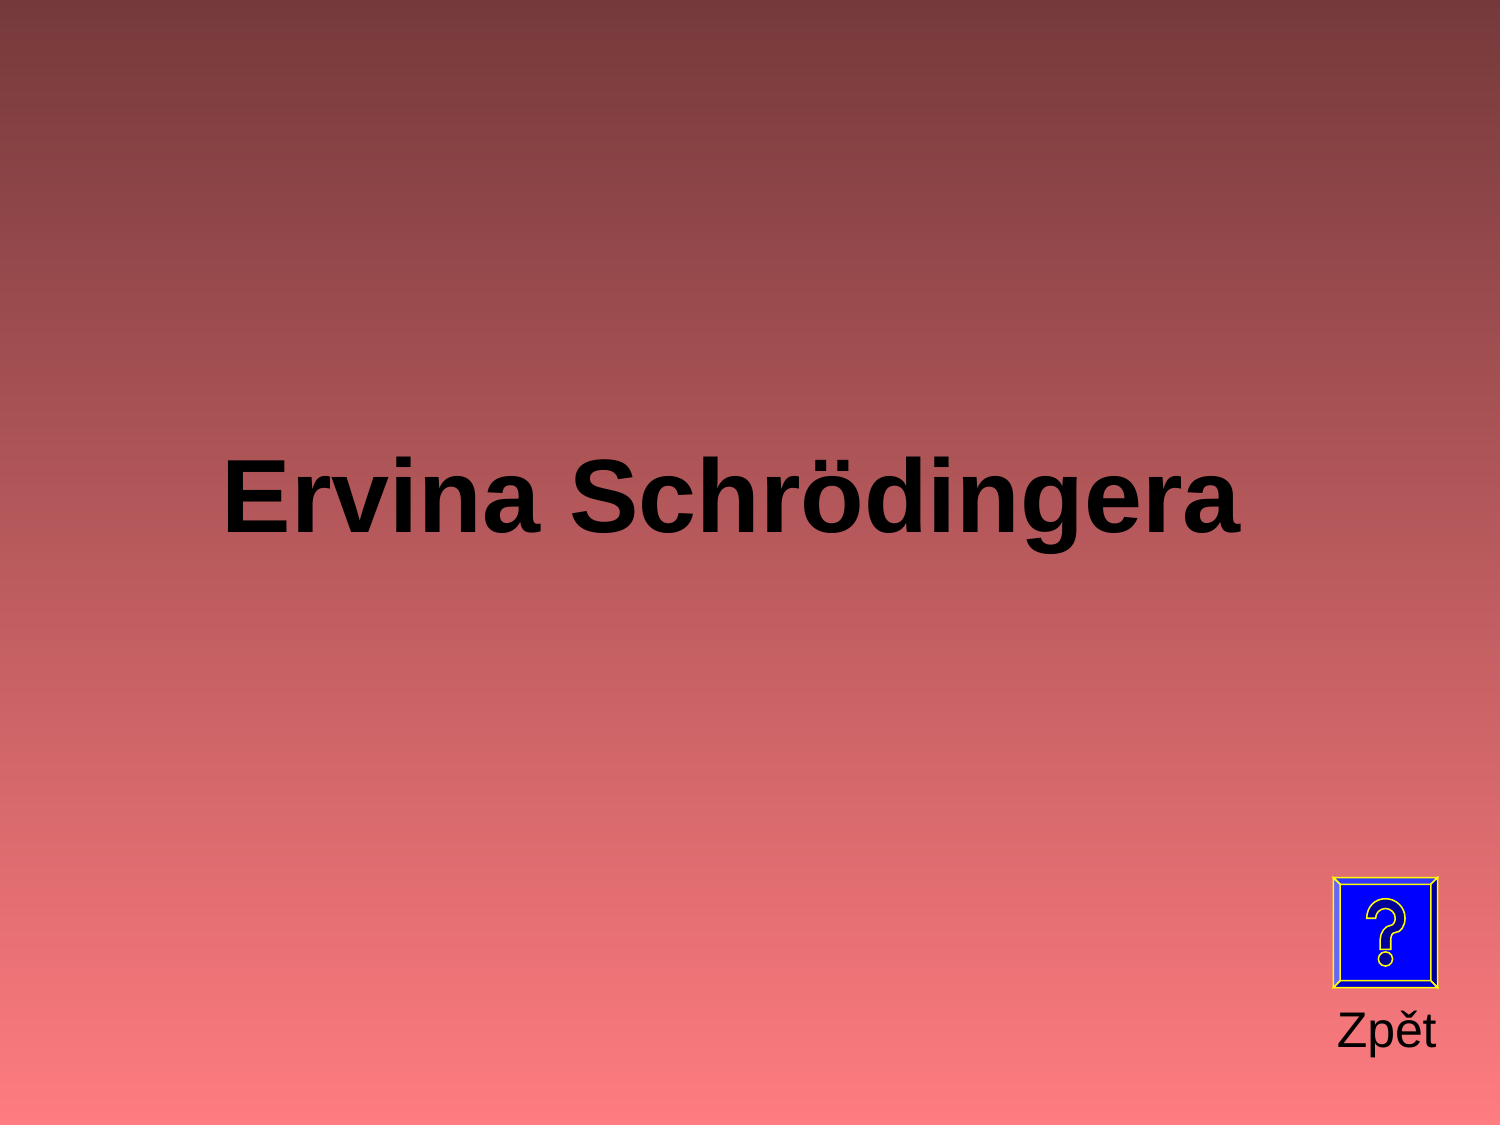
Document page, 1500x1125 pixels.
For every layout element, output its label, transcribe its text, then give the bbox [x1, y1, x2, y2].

text_box Ervina Schrödingera [55, 420, 1438, 562]
text_box Zpět [1274, 990, 1500, 1066]
text_box [1334, 877, 1438, 988]
